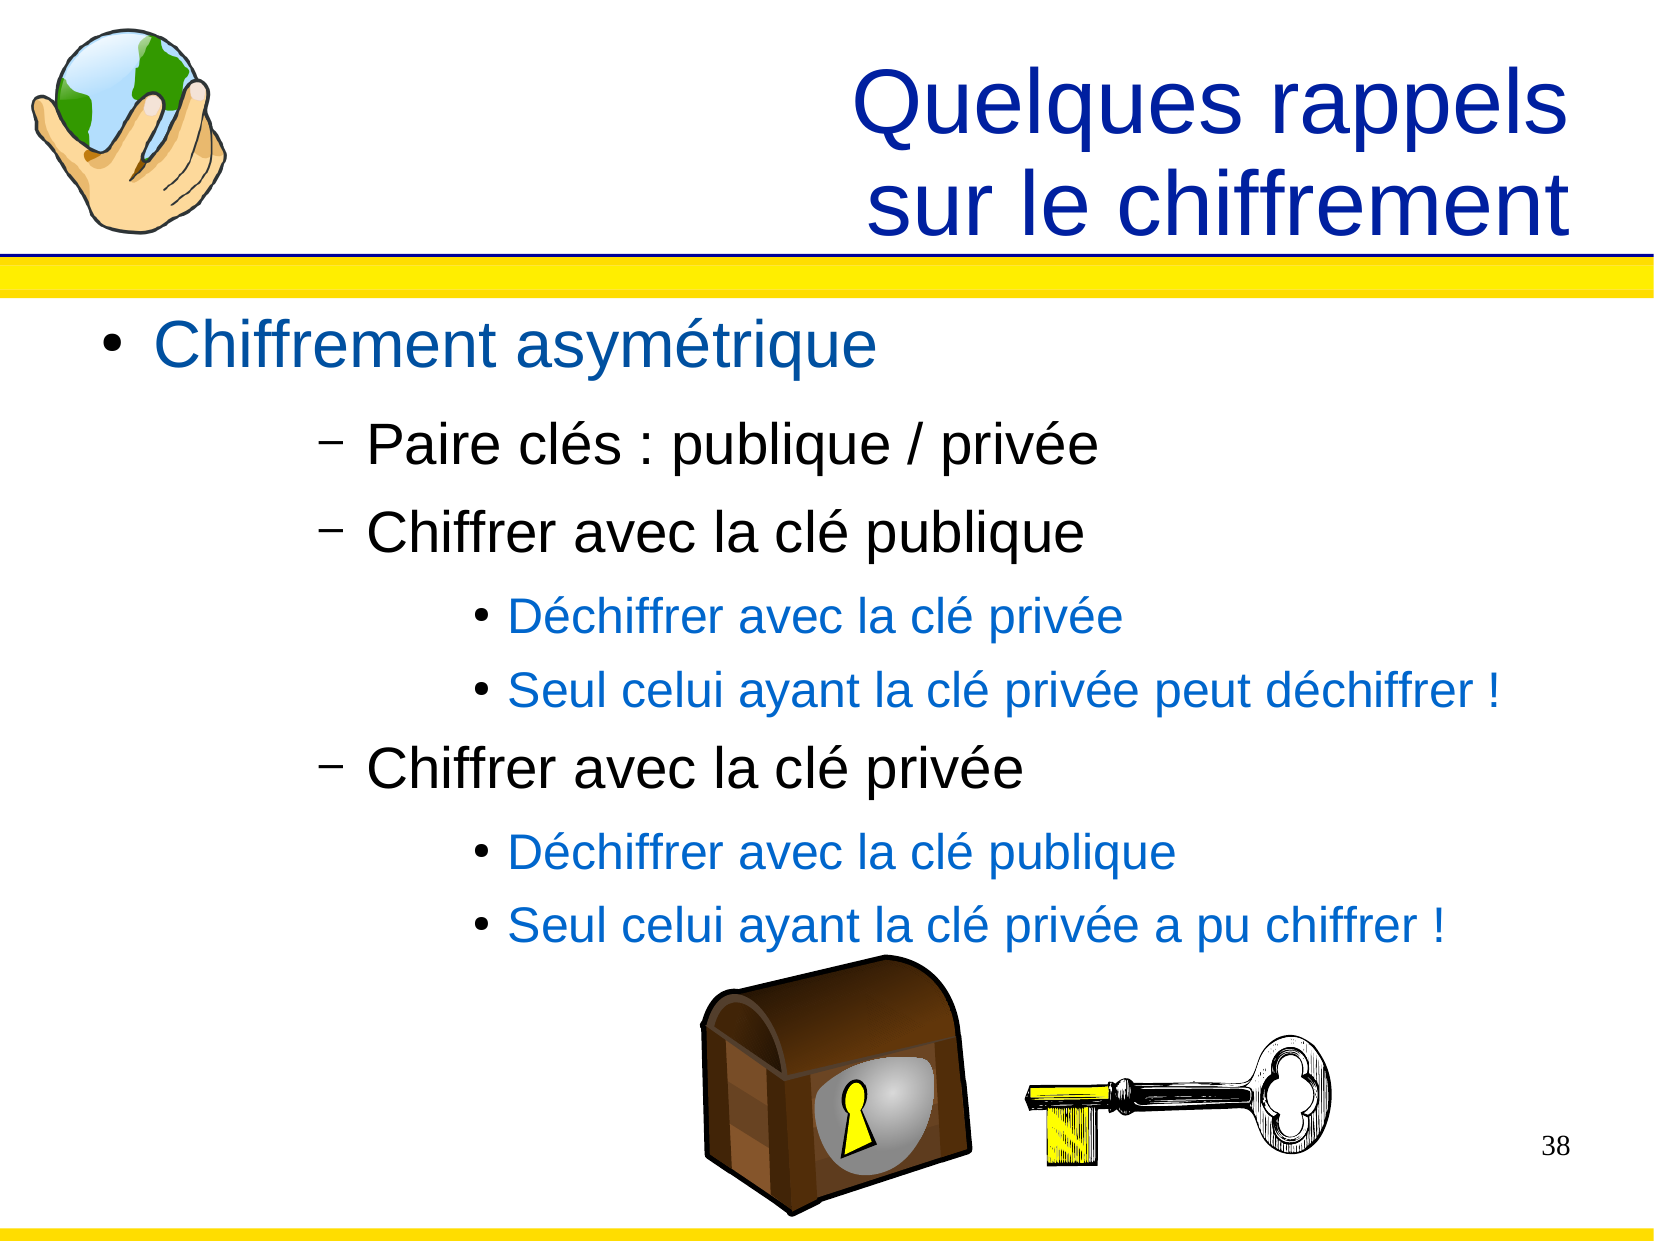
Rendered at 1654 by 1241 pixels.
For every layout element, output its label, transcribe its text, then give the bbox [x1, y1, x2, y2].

picture [699, 954, 973, 1217]
picture [1024, 1034, 1332, 1167]
picture [11, 14, 246, 248]
title Quelques rappels sur le chiffrement [372, 49, 1571, 257]
list Chiffrement asymétrique Paire clés : publique / privée Chiffrer avec la clé publique Déchiffrer avec la clé privée Seul celui ayant la clé privée peut déchiffrer ! Chiffrer avec la clé privée Déchiffrer avec la clé publique Seul celui ayant la clé privée a pu chiffrer ! [82, 307, 1571, 1126]
